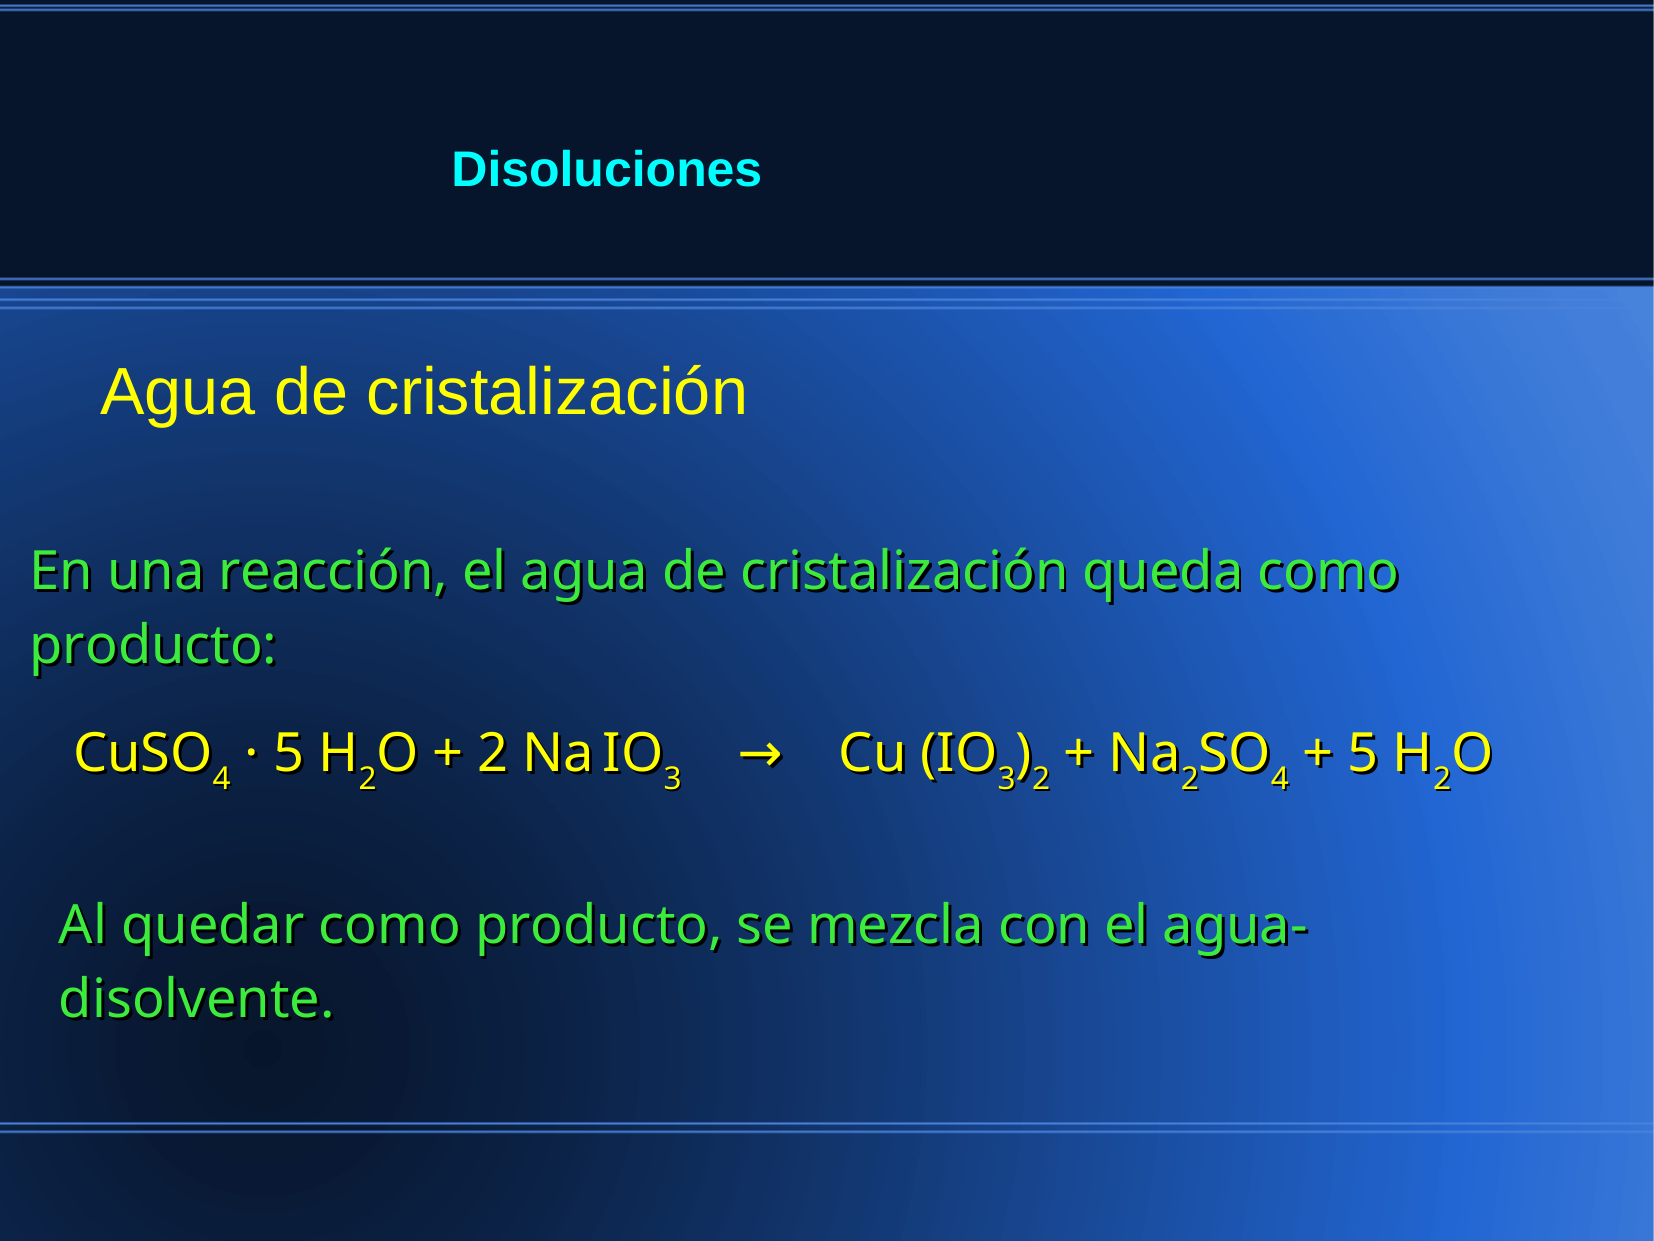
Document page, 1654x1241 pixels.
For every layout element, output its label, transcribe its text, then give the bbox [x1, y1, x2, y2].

text_box CuSO4 · 5 H2O + 2 Na IO3 → Cu (IO3)2 + Na2SO4 + 5 H2O [59, 713, 1565, 866]
text_box Al quedar como producto, se mezcla con el agua-disolvente. [59, 885, 1536, 1013]
picture [0, 0, 1654, 1241]
list Agua de cristalización [29, 354, 1565, 462]
title Disoluciones [32, 118, 1182, 220]
text_box En una reacción, el agua de cristalización queda como producto: [29, 531, 1595, 659]
